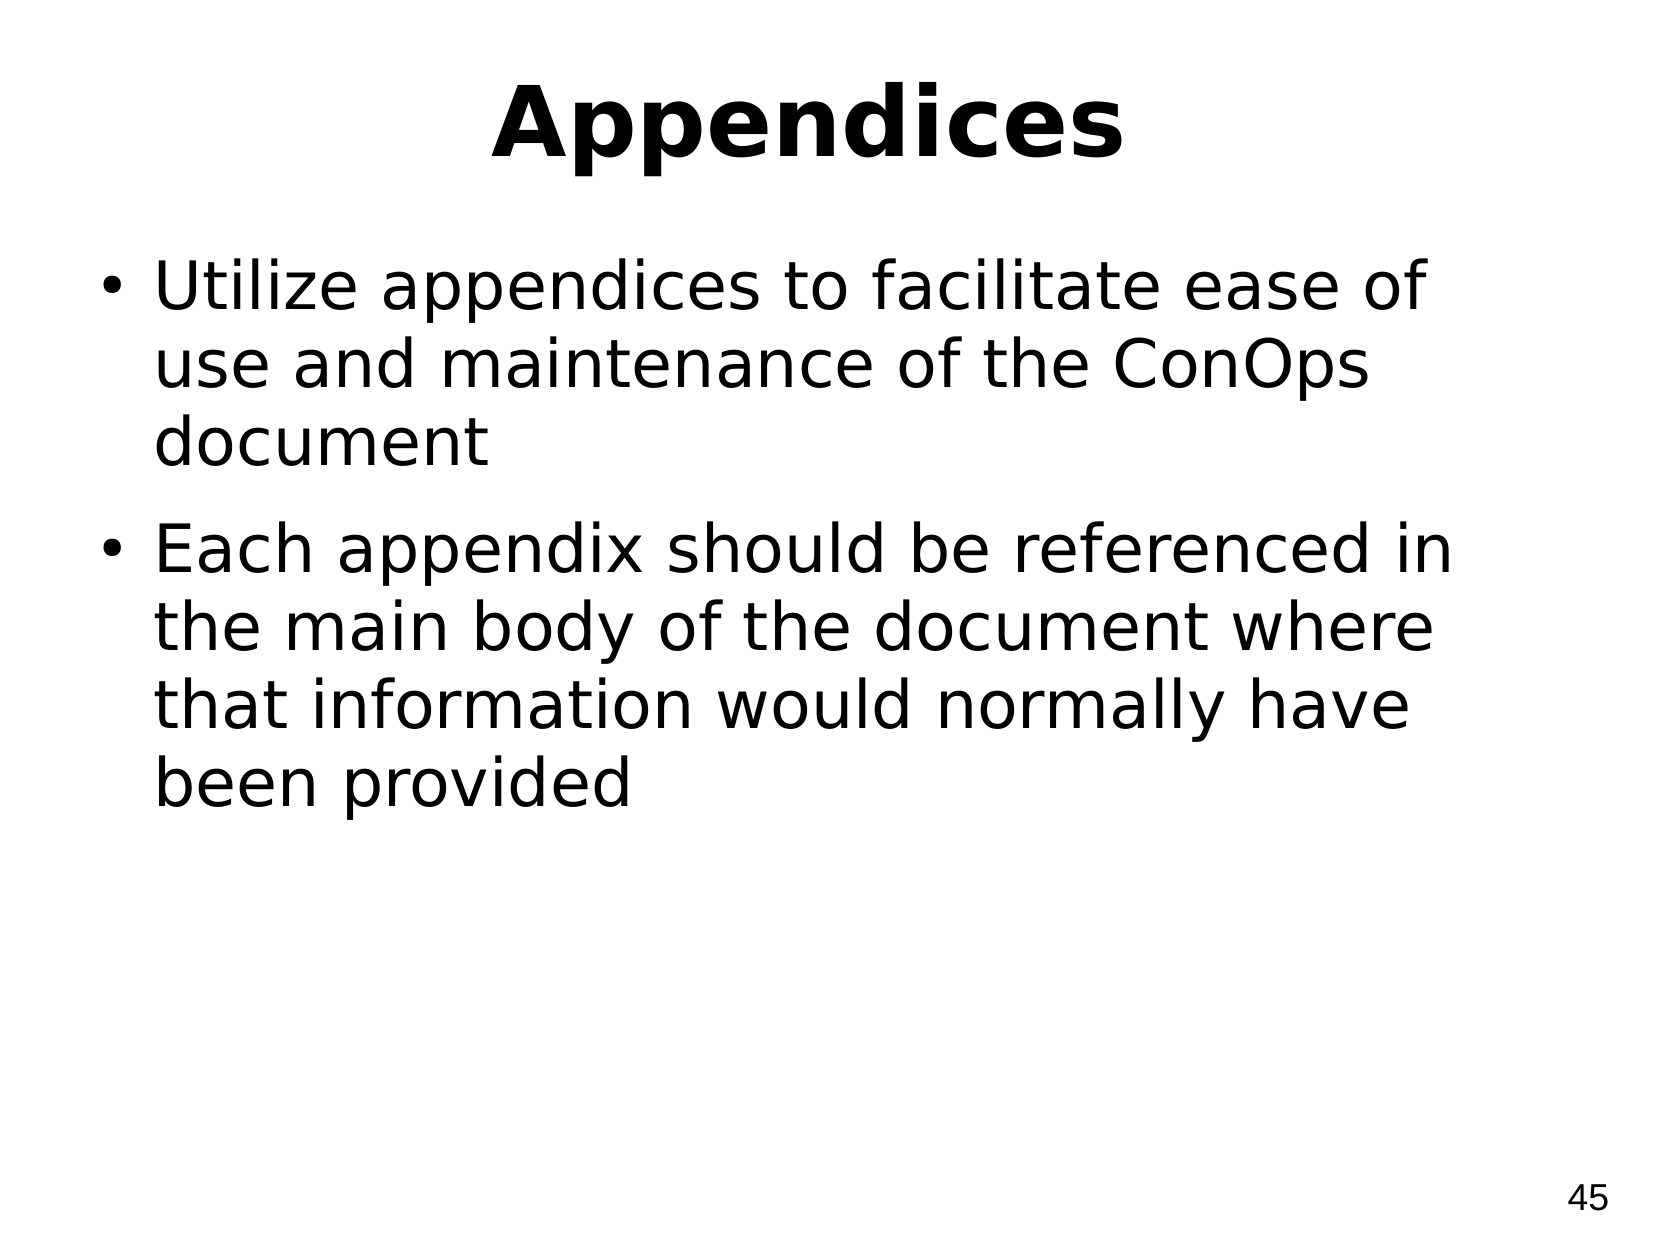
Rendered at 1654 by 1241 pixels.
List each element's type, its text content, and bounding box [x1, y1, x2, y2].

list Utilize appendices to facilitate ease of use and maintenance of the ConOps document Each appendix should be referenced in the main body of the document where that information would normally have been provided [82, 248, 1538, 1186]
title Appendices [82, 49, 1571, 196]
